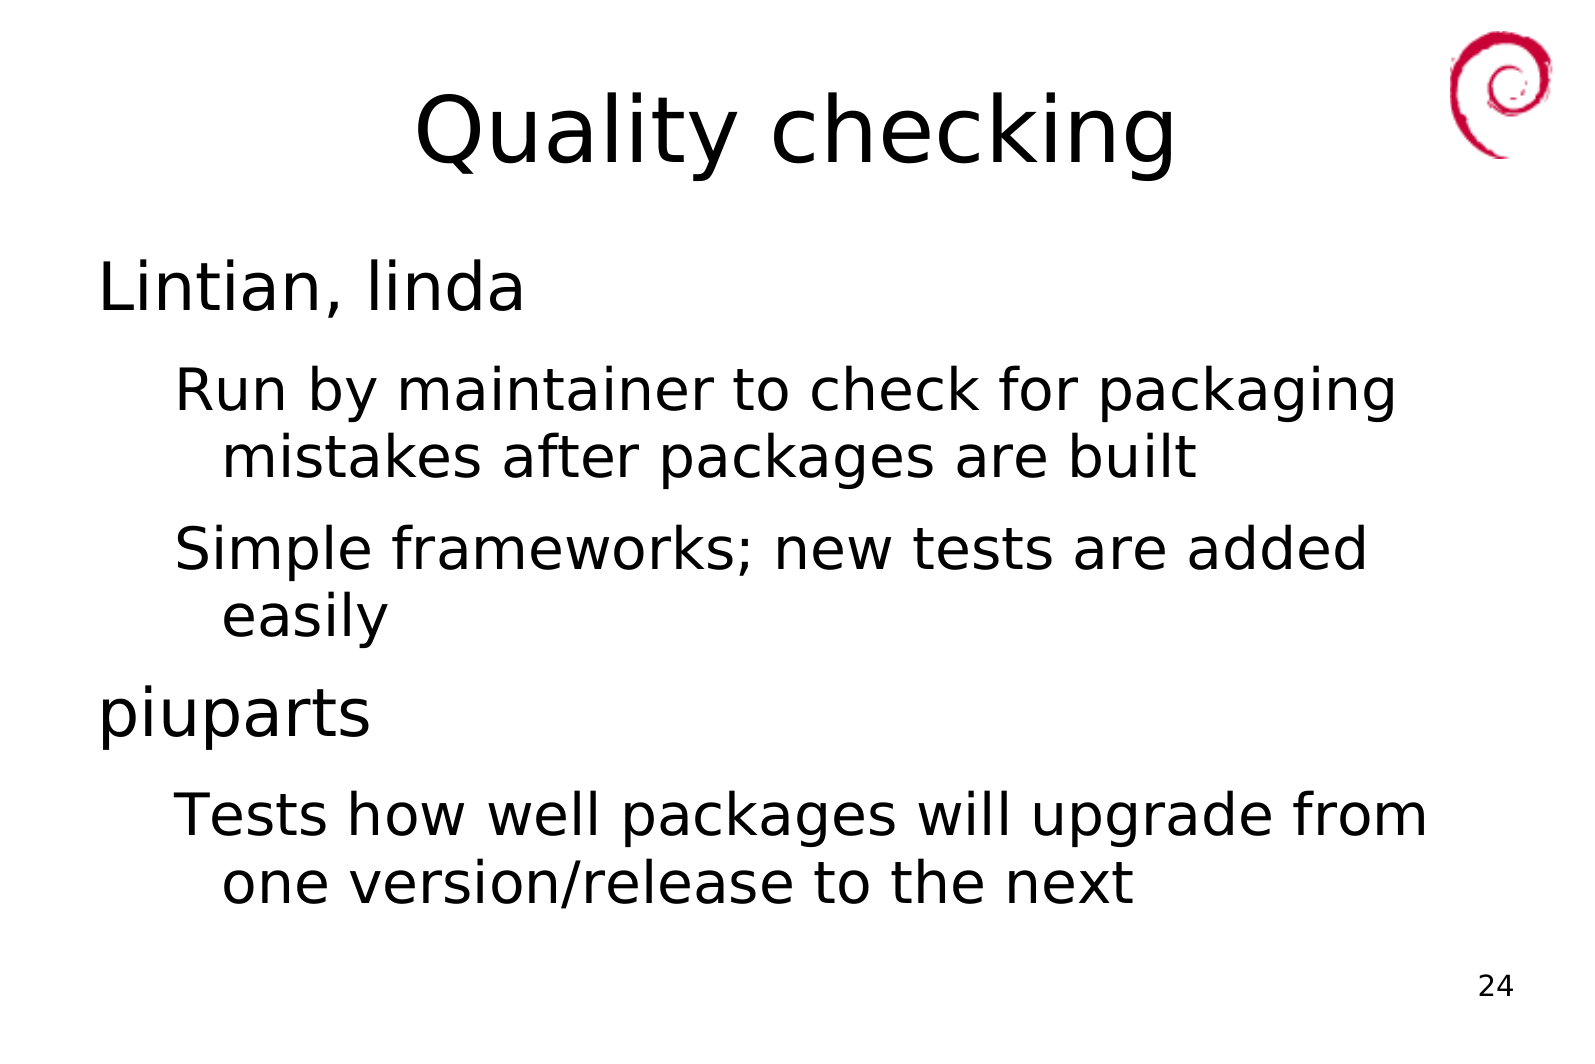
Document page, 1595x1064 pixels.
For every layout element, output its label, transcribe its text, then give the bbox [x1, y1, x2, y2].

title Quality checking [79, 42, 1515, 221]
picture [1450, 31, 1555, 159]
list Lintian, linda Run by maintainer to check for packaging mistakes after packages are built Simple frameworks; new tests are added easily piuparts Tests how well packages will upgrade from one version/release to the next [79, 248, 1515, 951]
